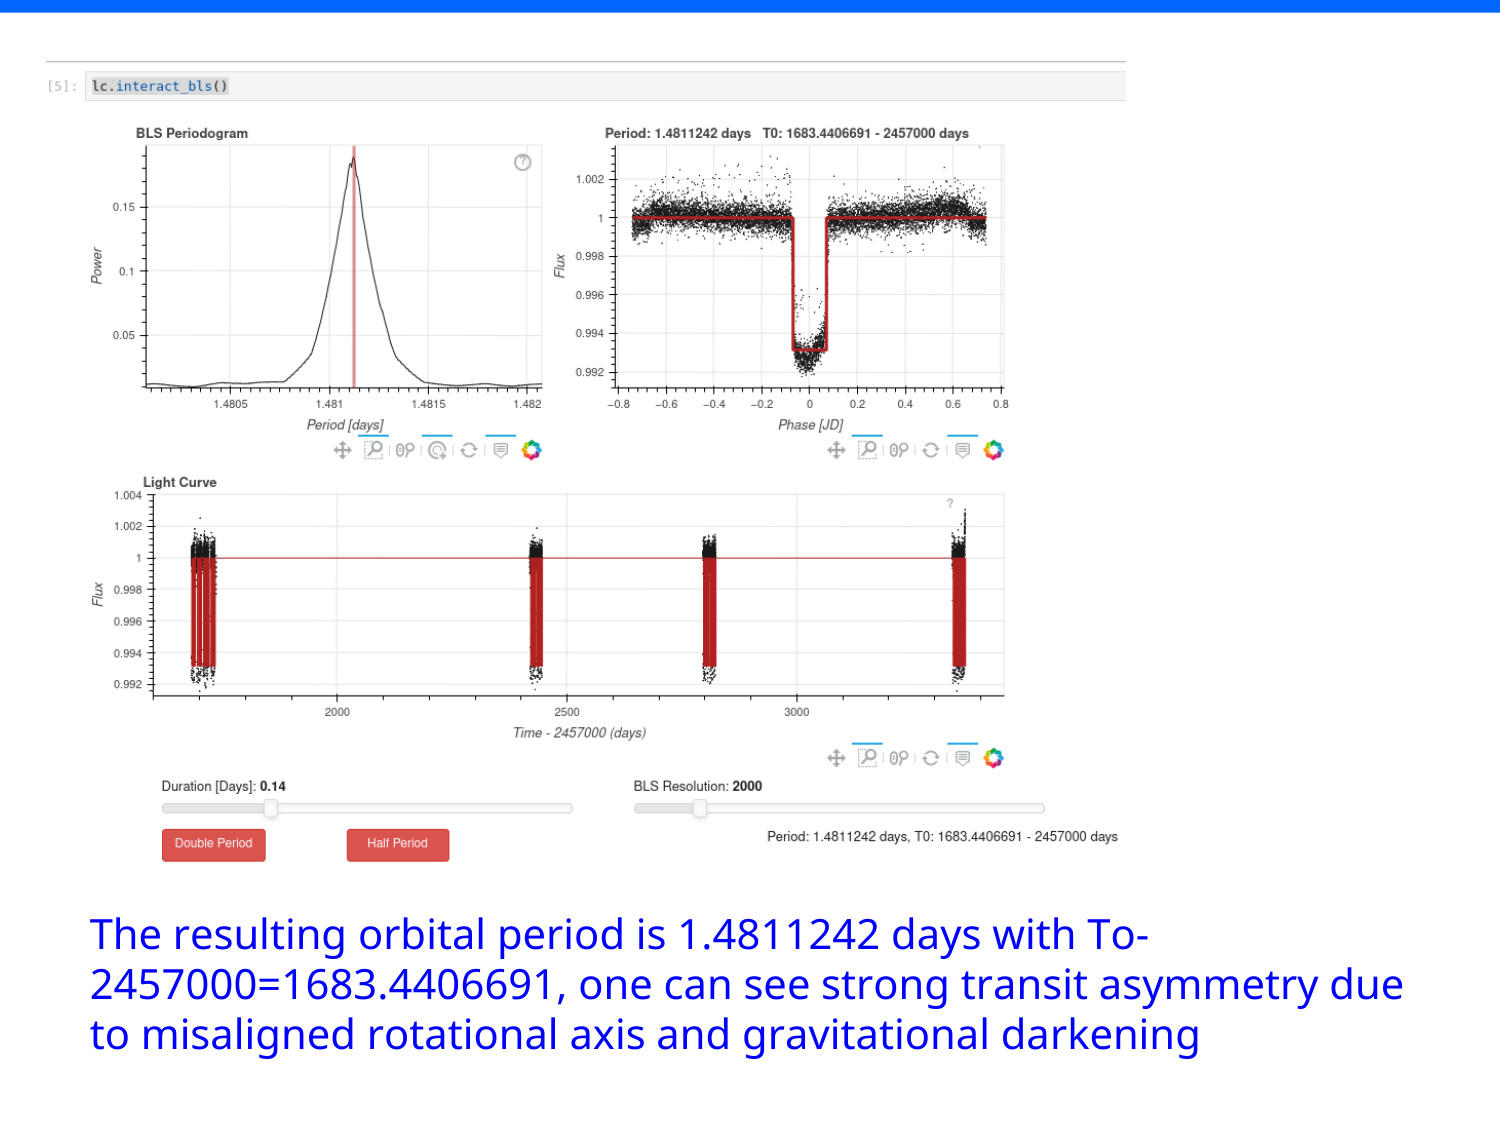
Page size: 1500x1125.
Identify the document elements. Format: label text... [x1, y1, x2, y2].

picture [46, 61, 1126, 872]
text_box The resulting orbital period is 1.4811242 days with To-2457000=1683.4406691, one can see strong transit asymmetry due to misaligned rotational axis and gravitational darkening [75, 900, 1434, 1065]
